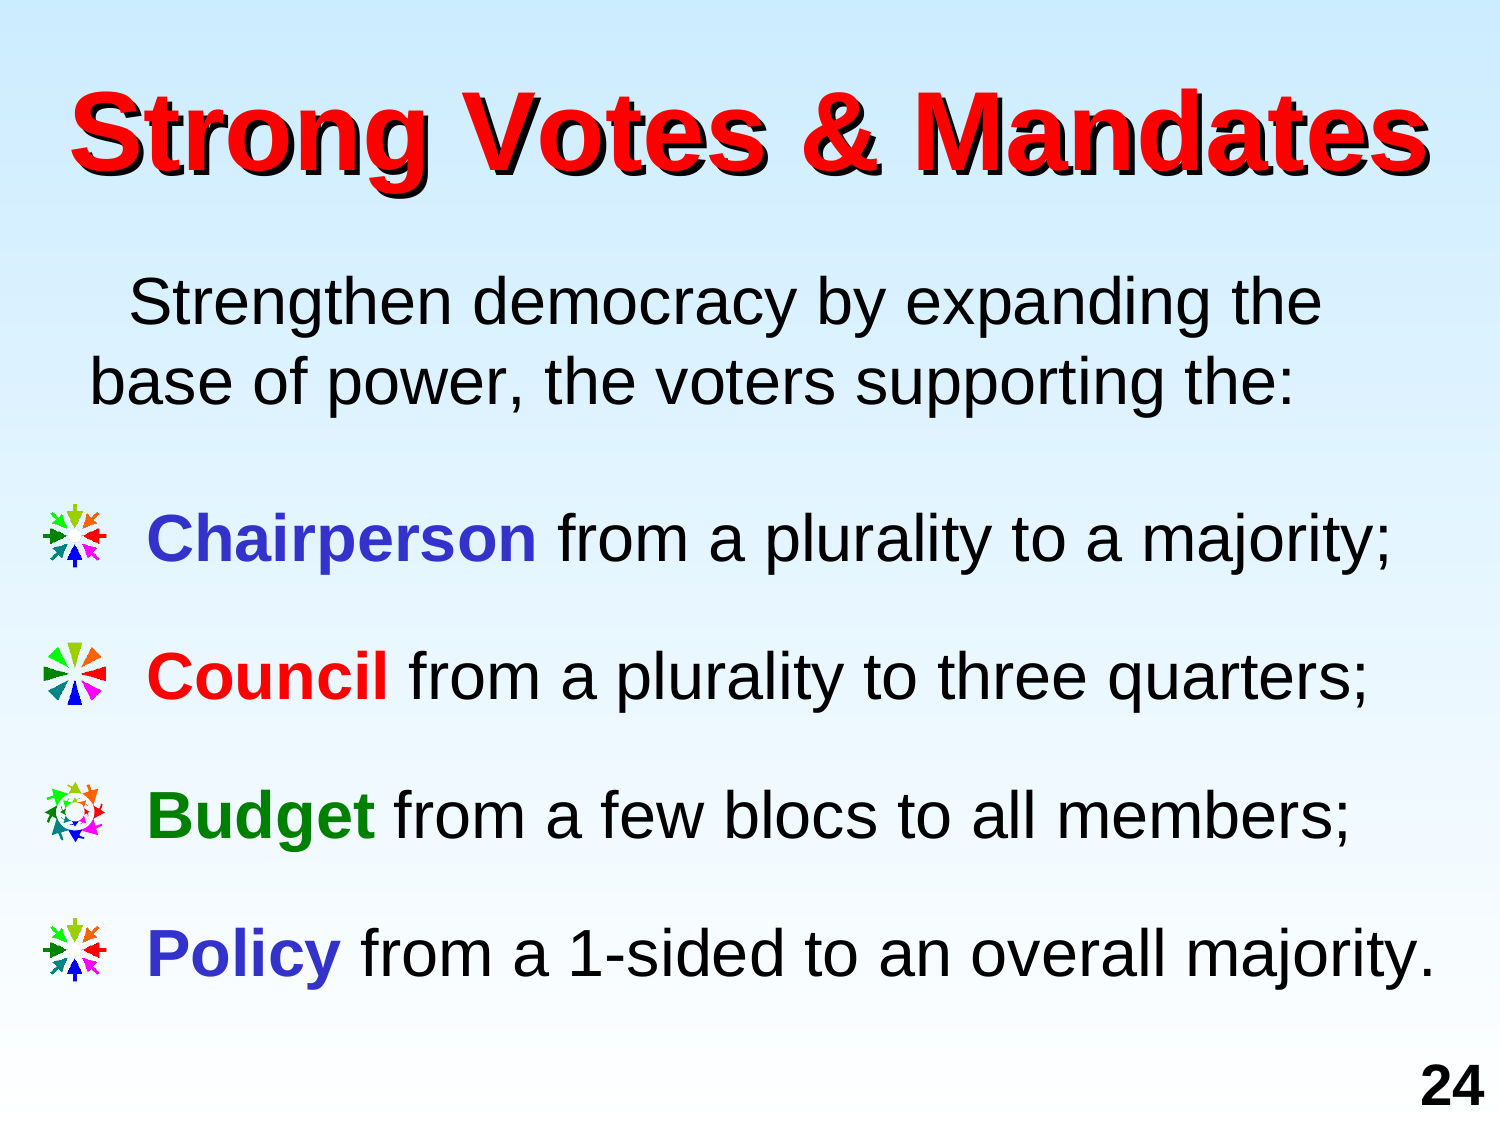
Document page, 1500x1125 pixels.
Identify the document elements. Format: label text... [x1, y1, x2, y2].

picture [42, 503, 107, 568]
picture [42, 779, 107, 844]
text_box Chairperson from a plurality to a majority; Council from a plurality to three quarters; Budget from a few blocs to all members; Policy from a 1-sided to an overall majority. [0, 487, 1500, 998]
text_box 22 [1400, 1039, 1500, 1125]
picture [42, 641, 107, 706]
title Strong Votes & Mandates [0, 37, 1500, 225]
text_box Strengthen democracy by expanding the base of power, the voters supporting the: [0, 249, 1500, 426]
picture [42, 917, 107, 982]
